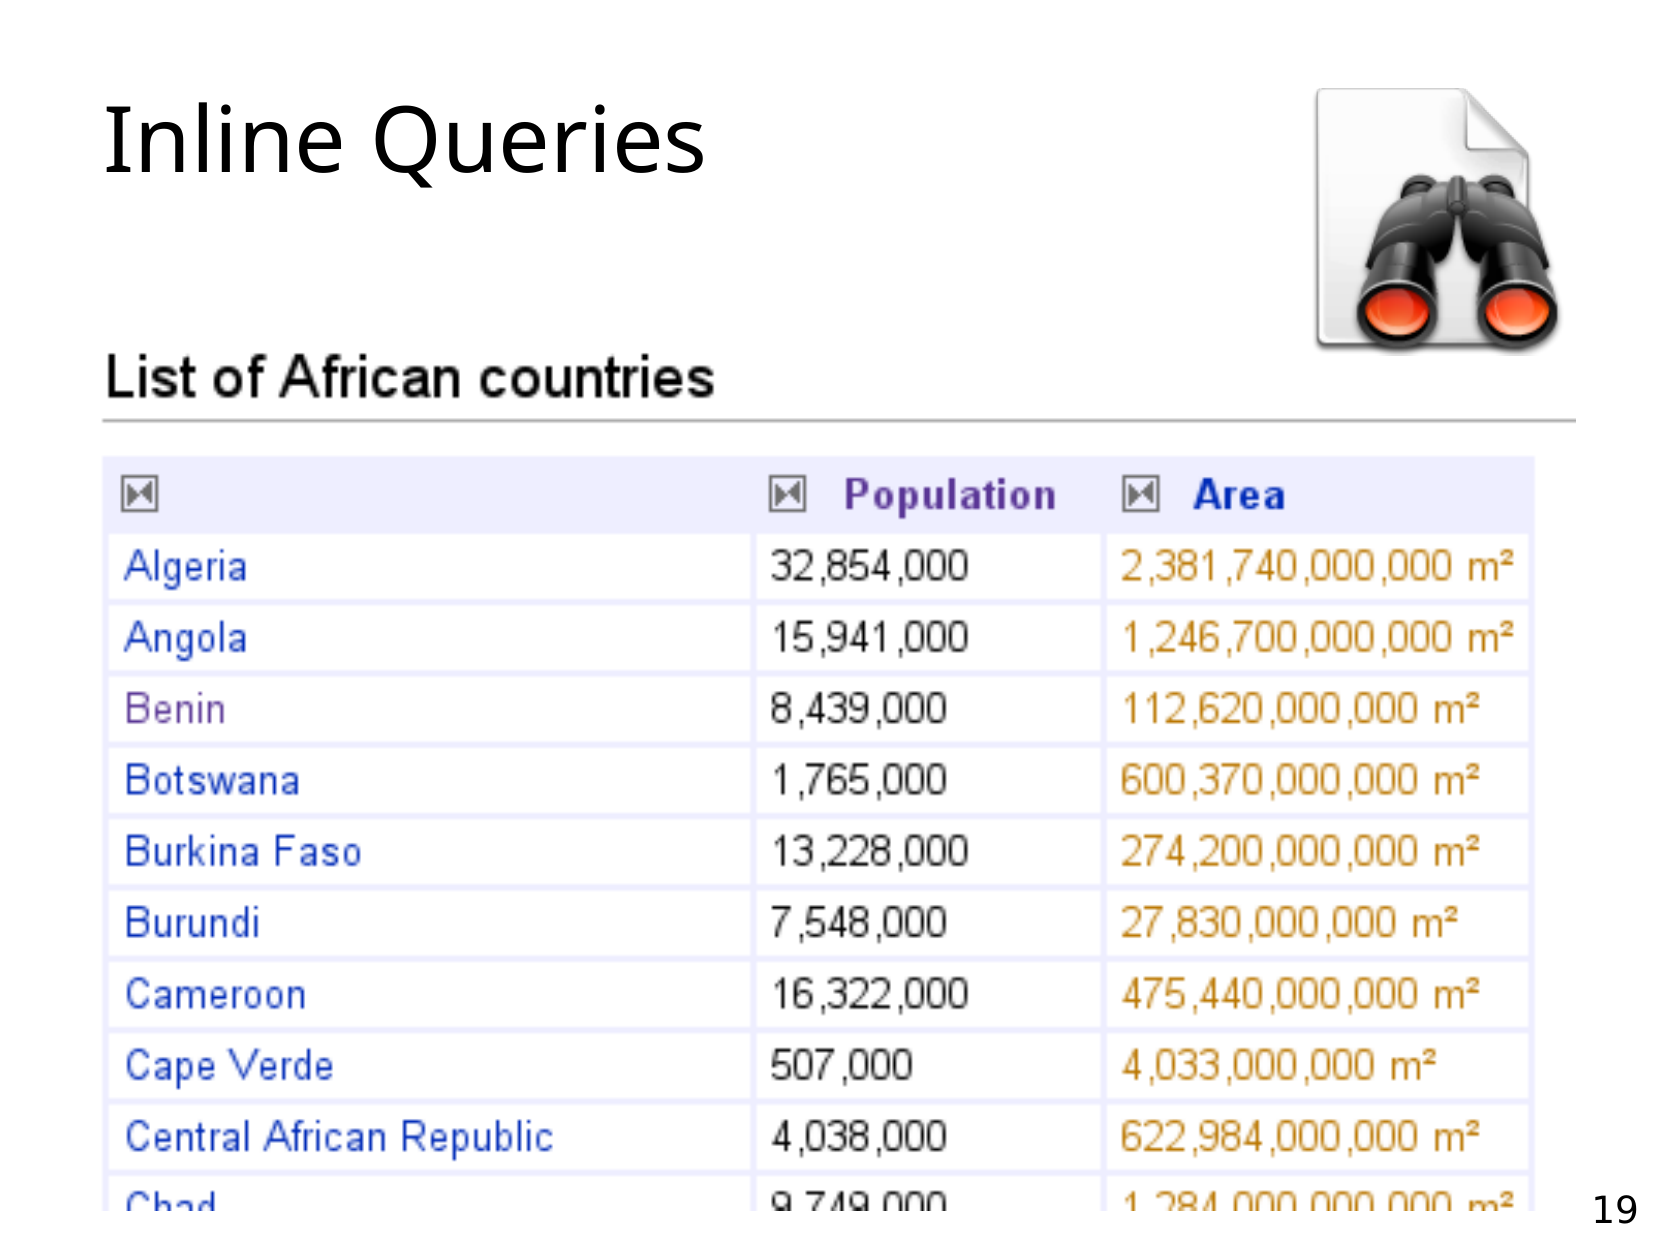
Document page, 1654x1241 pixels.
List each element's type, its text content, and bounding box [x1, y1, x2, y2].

text_box Inline Queries [88, 67, 1595, 189]
text_box 19 [1535, 1181, 1654, 1241]
picture [88, 88, 1576, 1211]
